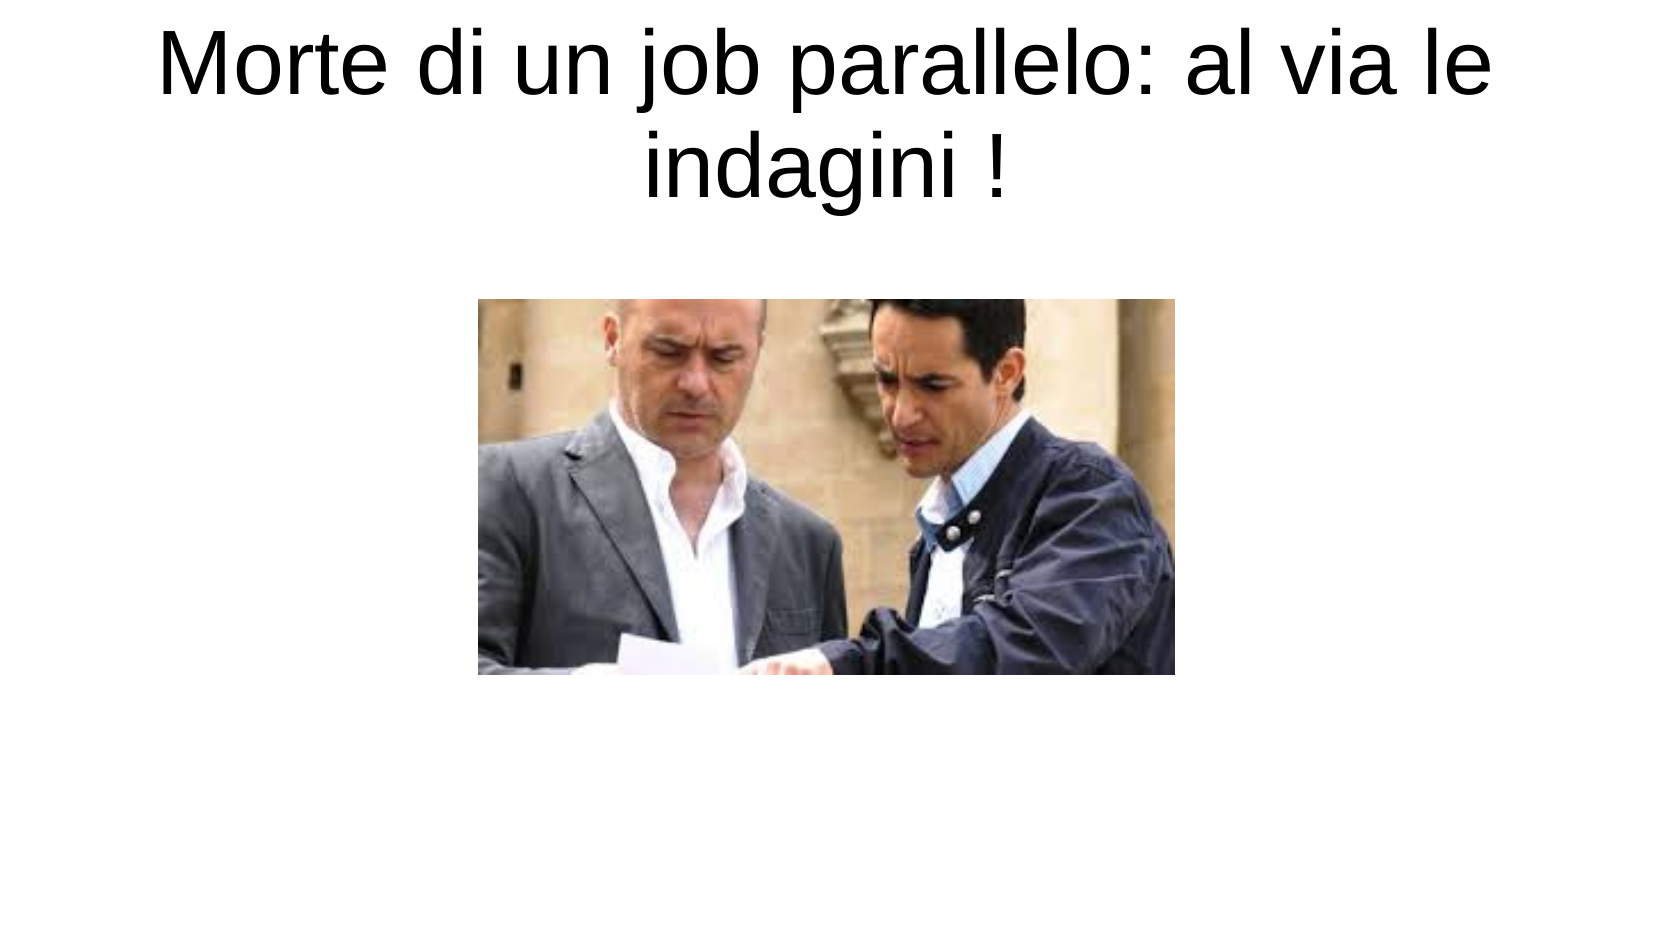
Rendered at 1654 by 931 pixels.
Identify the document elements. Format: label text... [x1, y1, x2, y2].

picture [478, 299, 1175, 675]
title Morte di un job parallelo: al via le indagini ! [82, 12, 1571, 217]
